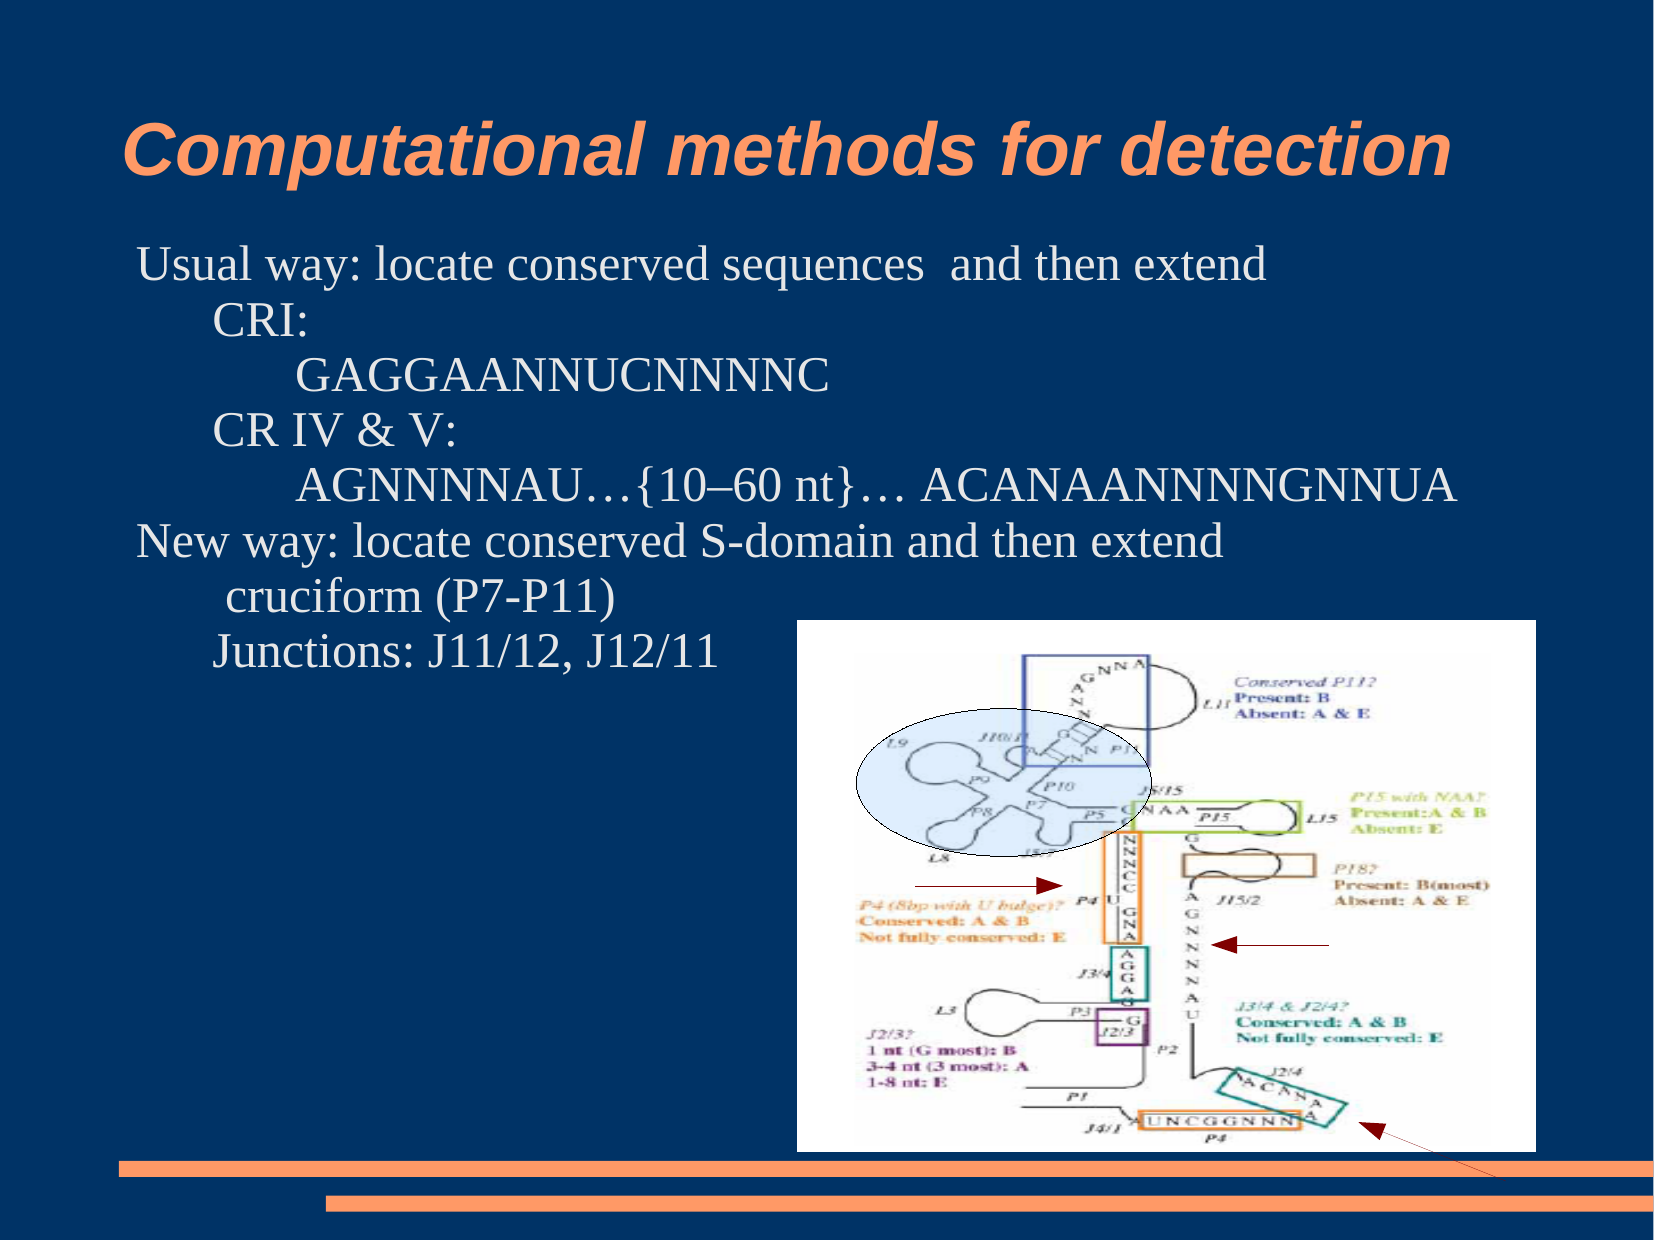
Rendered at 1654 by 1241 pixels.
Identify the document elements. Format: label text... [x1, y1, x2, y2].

picture [797, 620, 1536, 1152]
title Computational methods for detection [121, 46, 1534, 236]
text_box [856, 708, 1152, 857]
list Usual way: locate conserved sequences and then extend CRI: GAGGAANNUCNNNNC CR IV & V: AGNNNNAU…{10–60 nt}… ACANAANNNNGNNUA New way: locate conserved S-domain and then extend cruciform (P7-P11) Junctions: J11/12, J12/11 [118, 236, 1558, 827]
